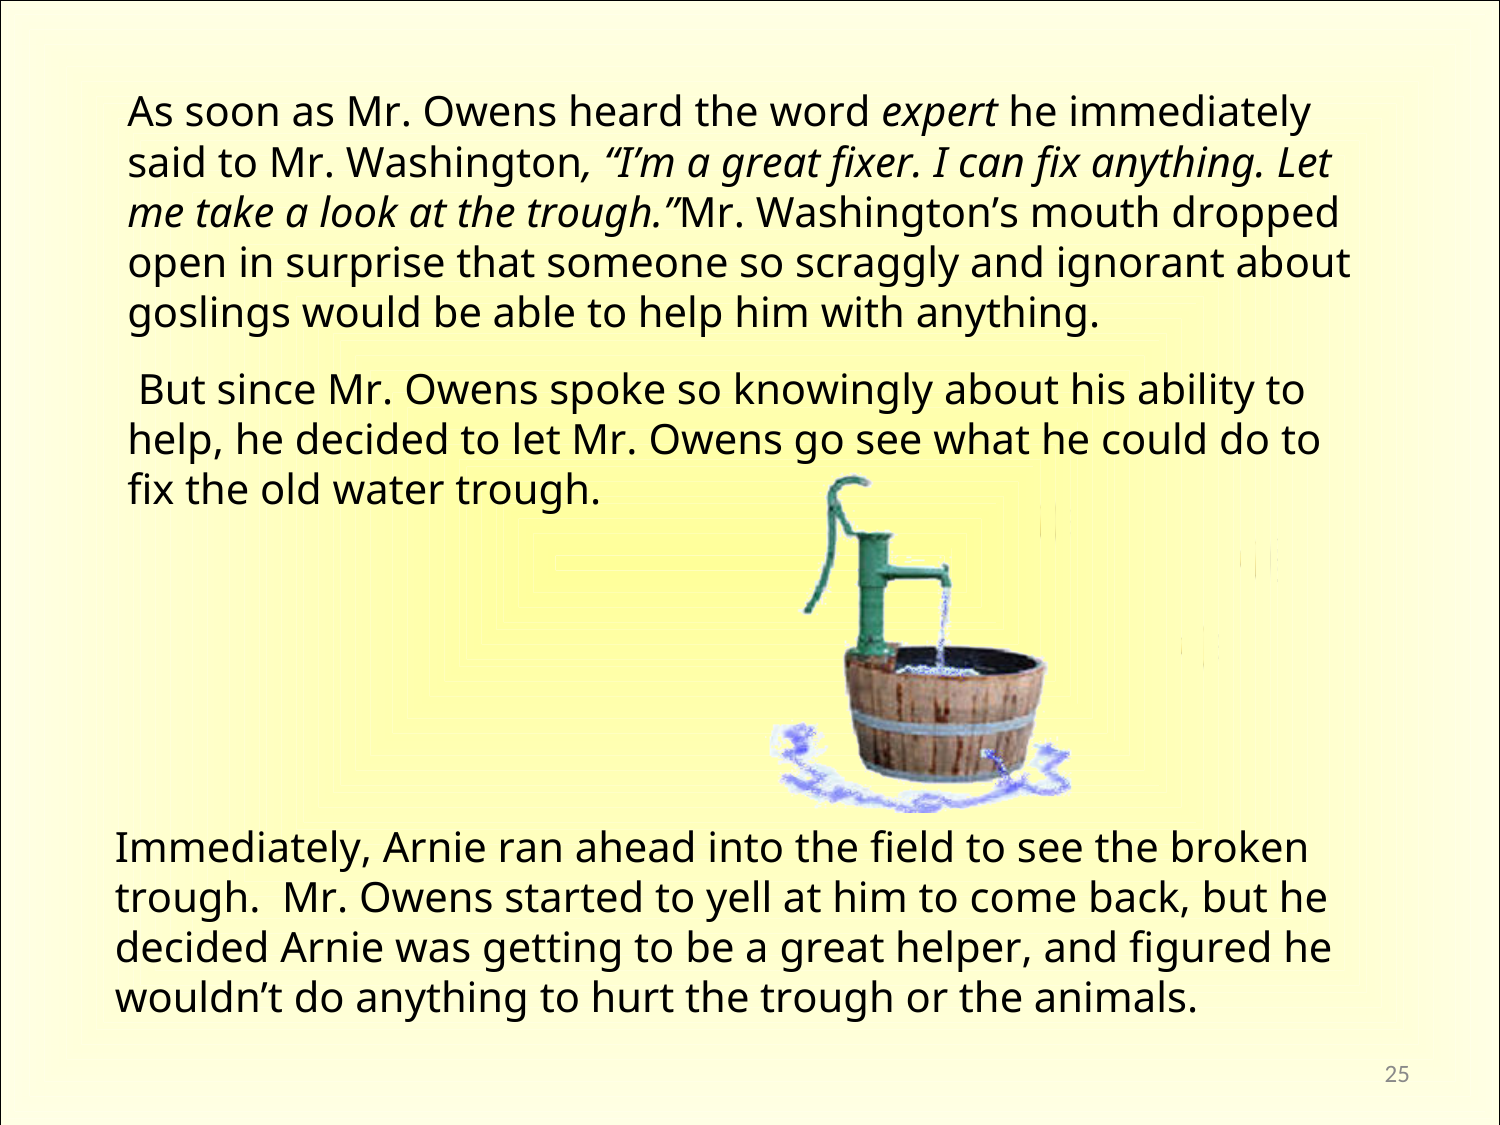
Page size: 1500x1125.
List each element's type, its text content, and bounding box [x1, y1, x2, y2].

picture [765, 449, 1075, 813]
text_box [0, 0, 1500, 1125]
text_box Immediately, Arnie ran ahead into the field to see the broken trough. Mr. Owens started to yell at him to come back, but he decided Arnie was getting to be a great helper, and figured he wouldn’t do anything to hurt the trough or the animals. [99, 813, 1401, 1029]
text_box <number> [1074, 1042, 1426, 1103]
text_box As soon as Mr. Owens heard the word expert he immediately said to Mr. Washington, “I’m a great fixer. I can fix anything. Let me take a look at the trough.”Mr. Washington’s mouth dropped open in surprise that someone so scraggly and ignorant about goslings would be able to help him with anything. But since Mr. Owens spoke so knowingly about his ability to help, he decided to let Mr. Owens go see what he could do to fix the old water trough. [112, 77, 1388, 549]
